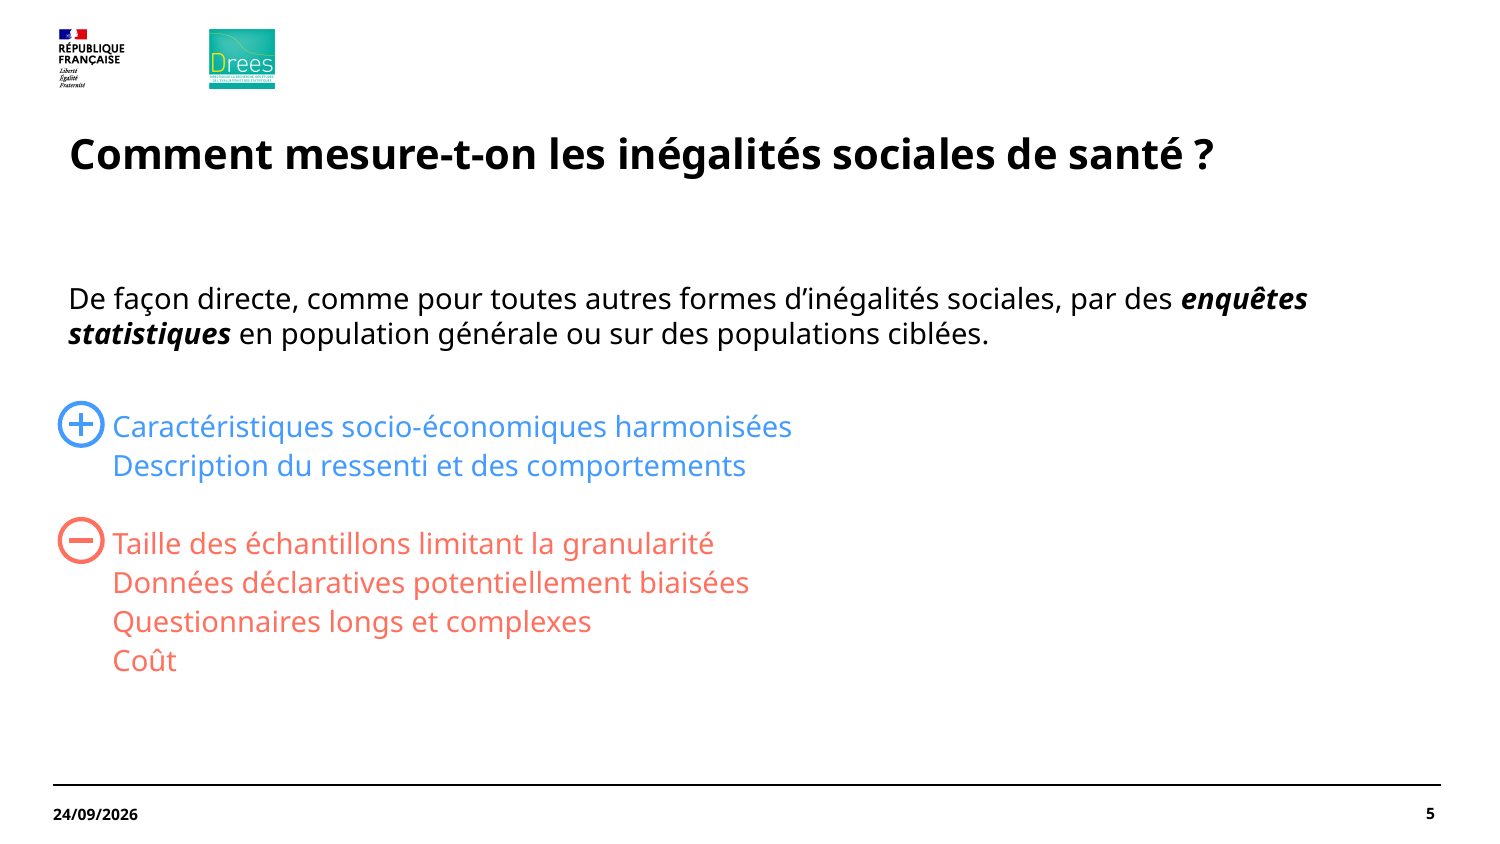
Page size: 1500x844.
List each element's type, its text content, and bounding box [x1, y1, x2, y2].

title Comment mesure-t-on les inégalités sociales de santé ? [53, 112, 1436, 201]
picture [53, 512, 110, 569]
picture [47, 17, 136, 107]
slide_number 25/11/2024 [53, 787, 246, 844]
picture [209, 29, 275, 89]
list De façon directe, comme pour toutes autres formes d’inégalités sociales, par des enquêtes statistiques en population générale ou sur des populations ciblées. Caractéristiques socio-économiques harmonisées Description du ressenti et des comportements Taille des échantillons limitant la granularité Données déclaratives potentiellement biaisées Questionnaires longs et complexes Coût [53, 280, 1436, 753]
picture [53, 396, 110, 453]
